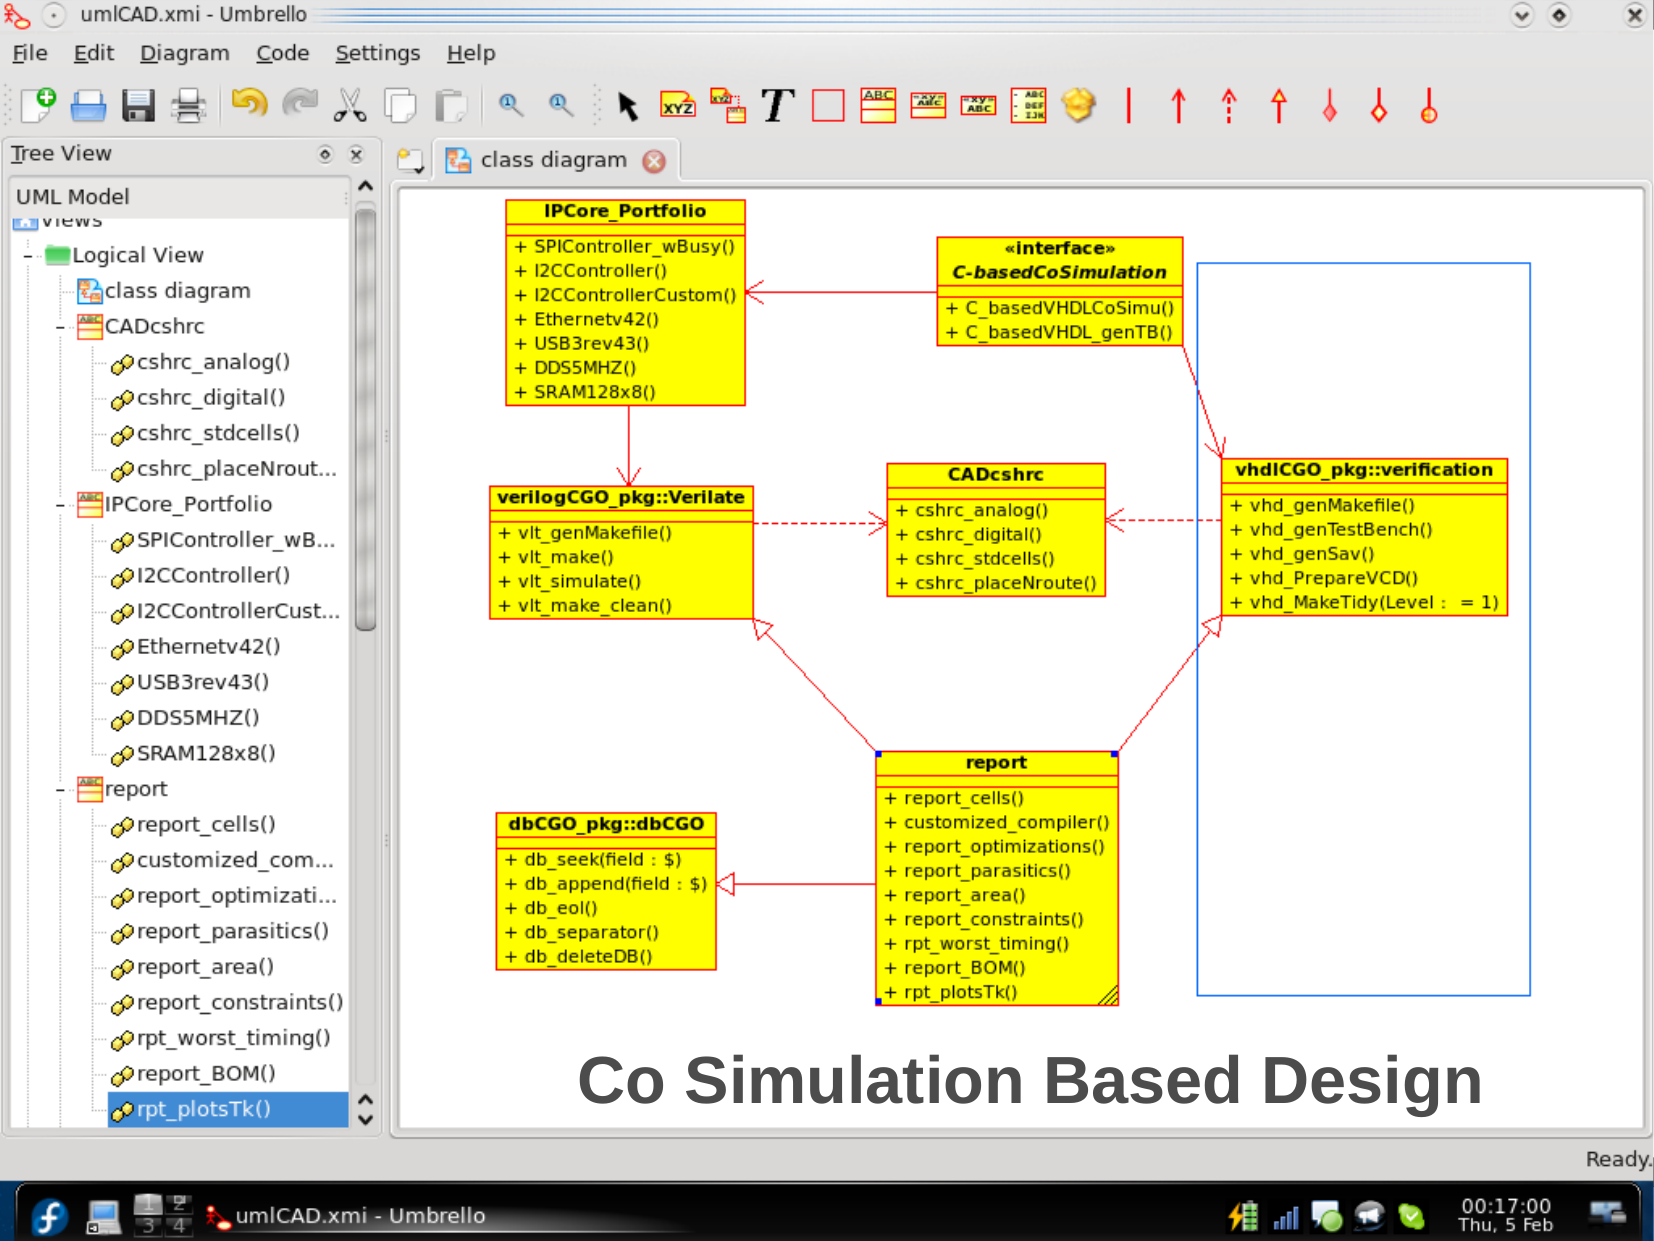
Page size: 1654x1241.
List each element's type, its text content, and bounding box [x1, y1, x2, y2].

picture [0, 0, 1654, 1241]
text_box Co Simulation Based Design [562, 1035, 1502, 1126]
